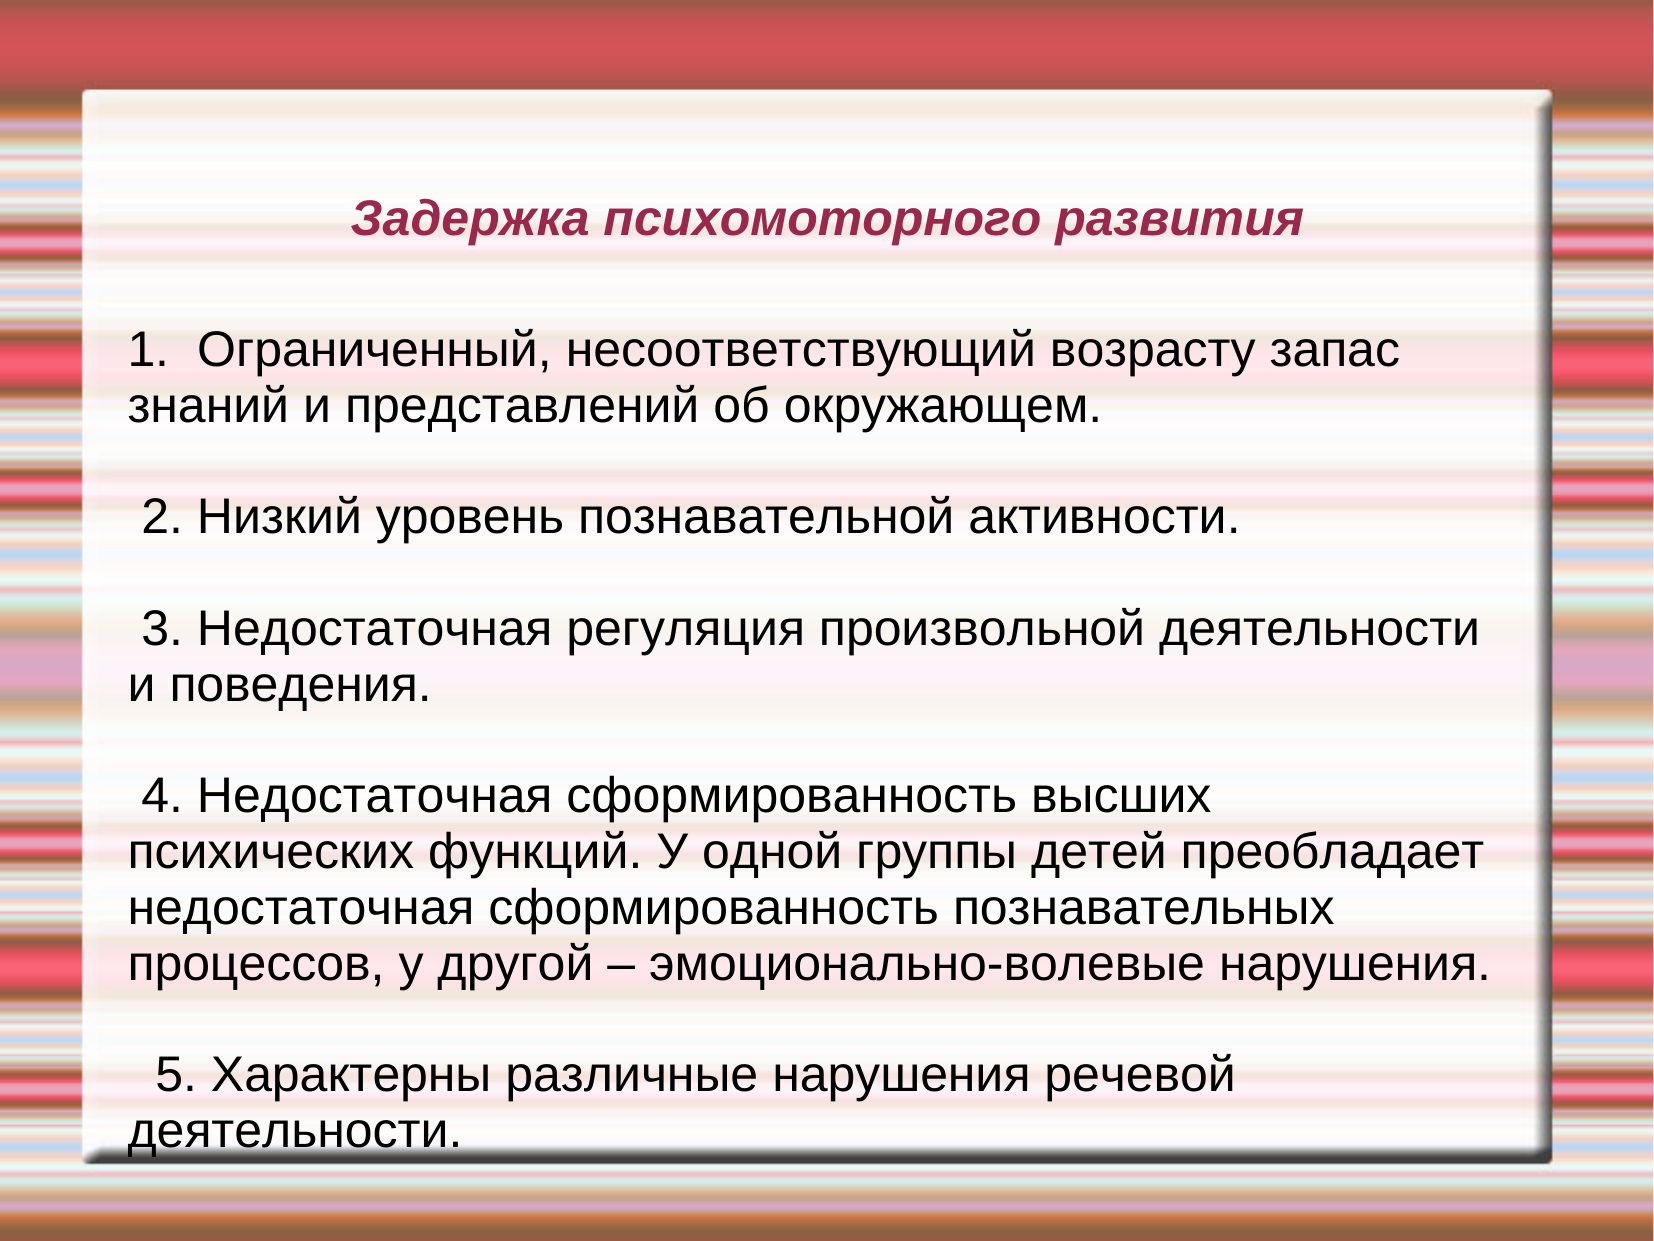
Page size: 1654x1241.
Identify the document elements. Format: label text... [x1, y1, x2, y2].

subtitle 1. Ограниченный, несоответствующий возрасту запас знаний и представлений об окружающем. 2. Низкий уровень познавательной активности. 3. Недостаточная регуляция произвольной деятельности и поведения. 4. Недостаточная сформированность высших психических функций. У одной группы детей преобладает недостаточная сформированность познавательных процессов, у другой – эмоционально-волевые нарушения. 5. Характерны различные нарушения речевой деятельности. [127, 265, 1509, 1214]
title Задержка психомоторного развития [121, 114, 1534, 322]
picture [0, 0, 1654, 1241]
